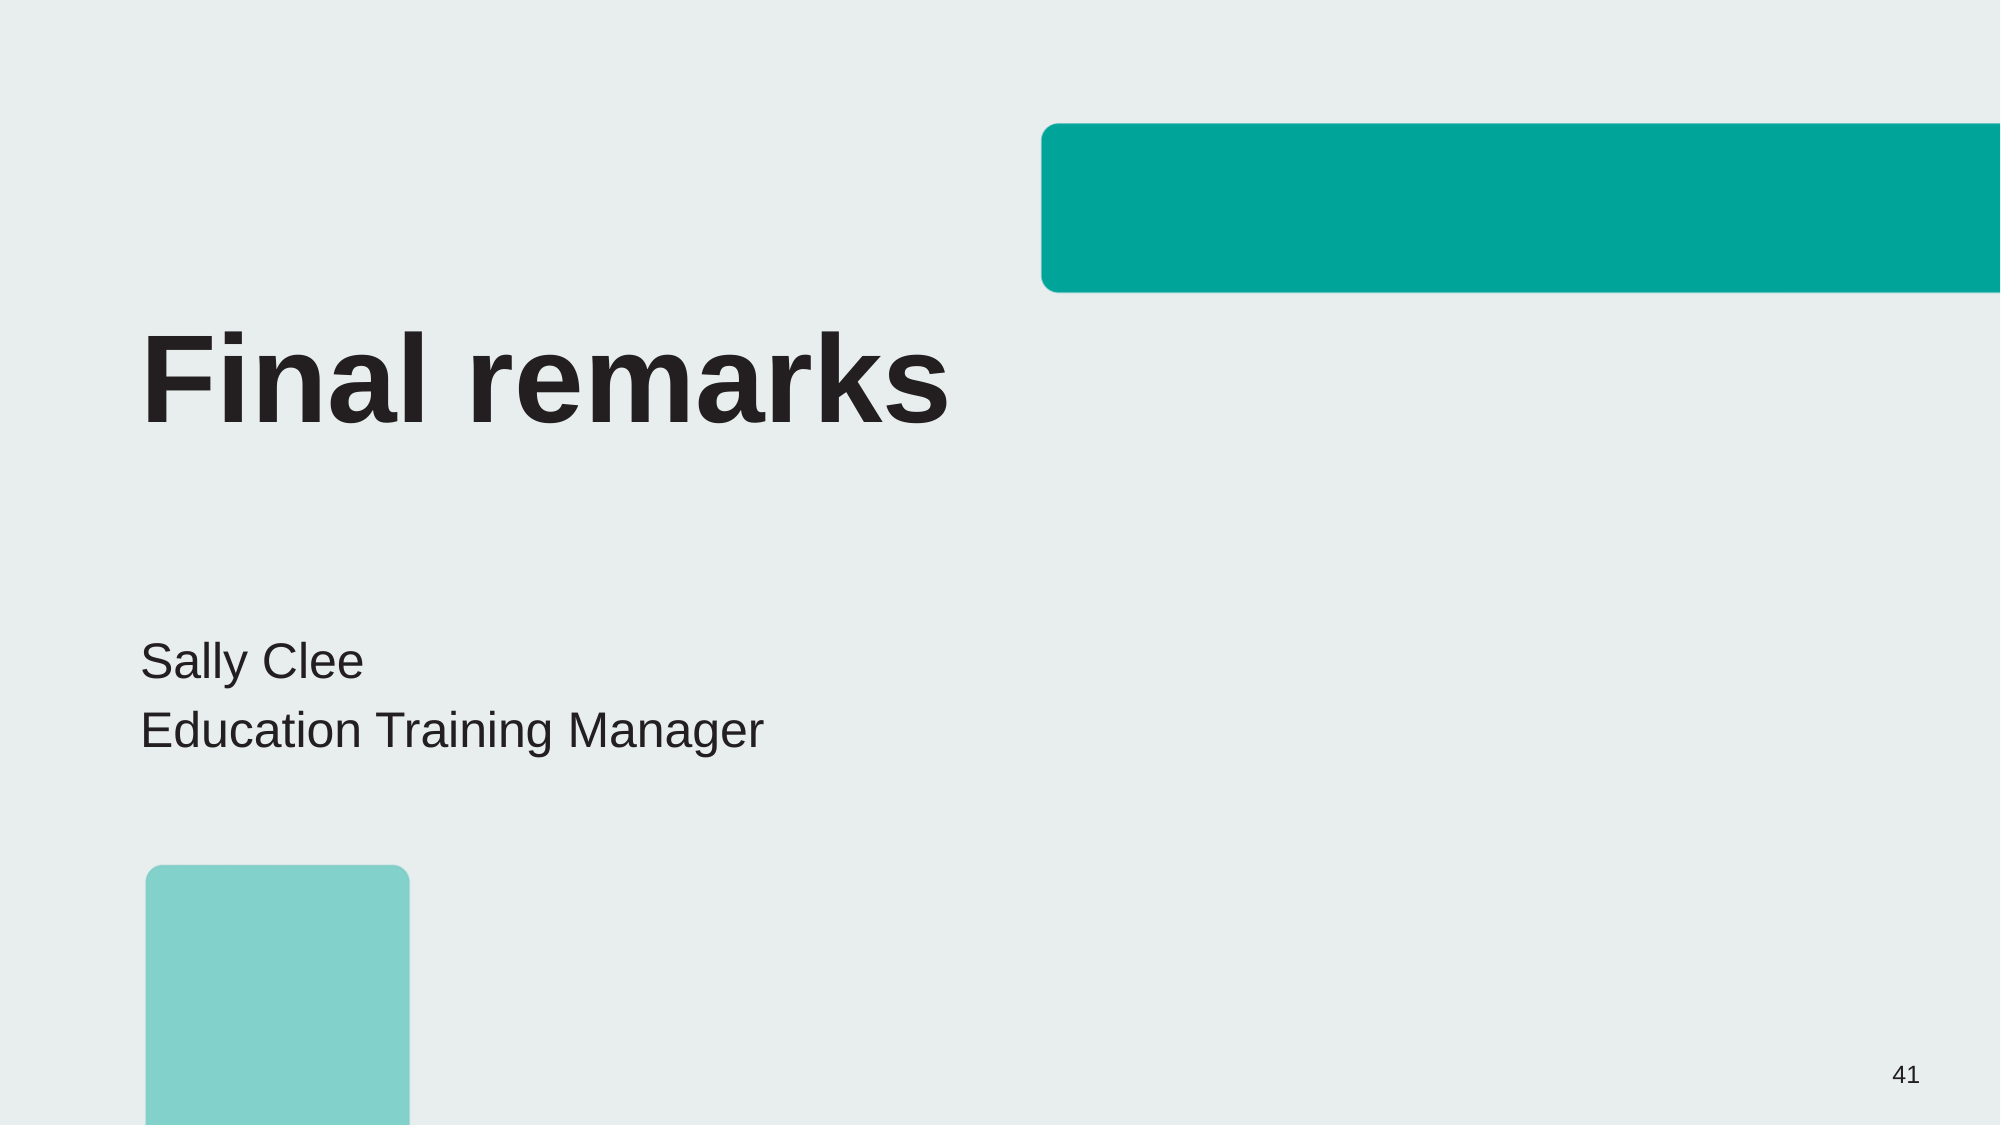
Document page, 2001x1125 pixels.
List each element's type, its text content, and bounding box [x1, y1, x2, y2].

list Final remarks [140, 314, 1073, 572]
list Sally Clee Education Training Manager [140, 640, 779, 788]
